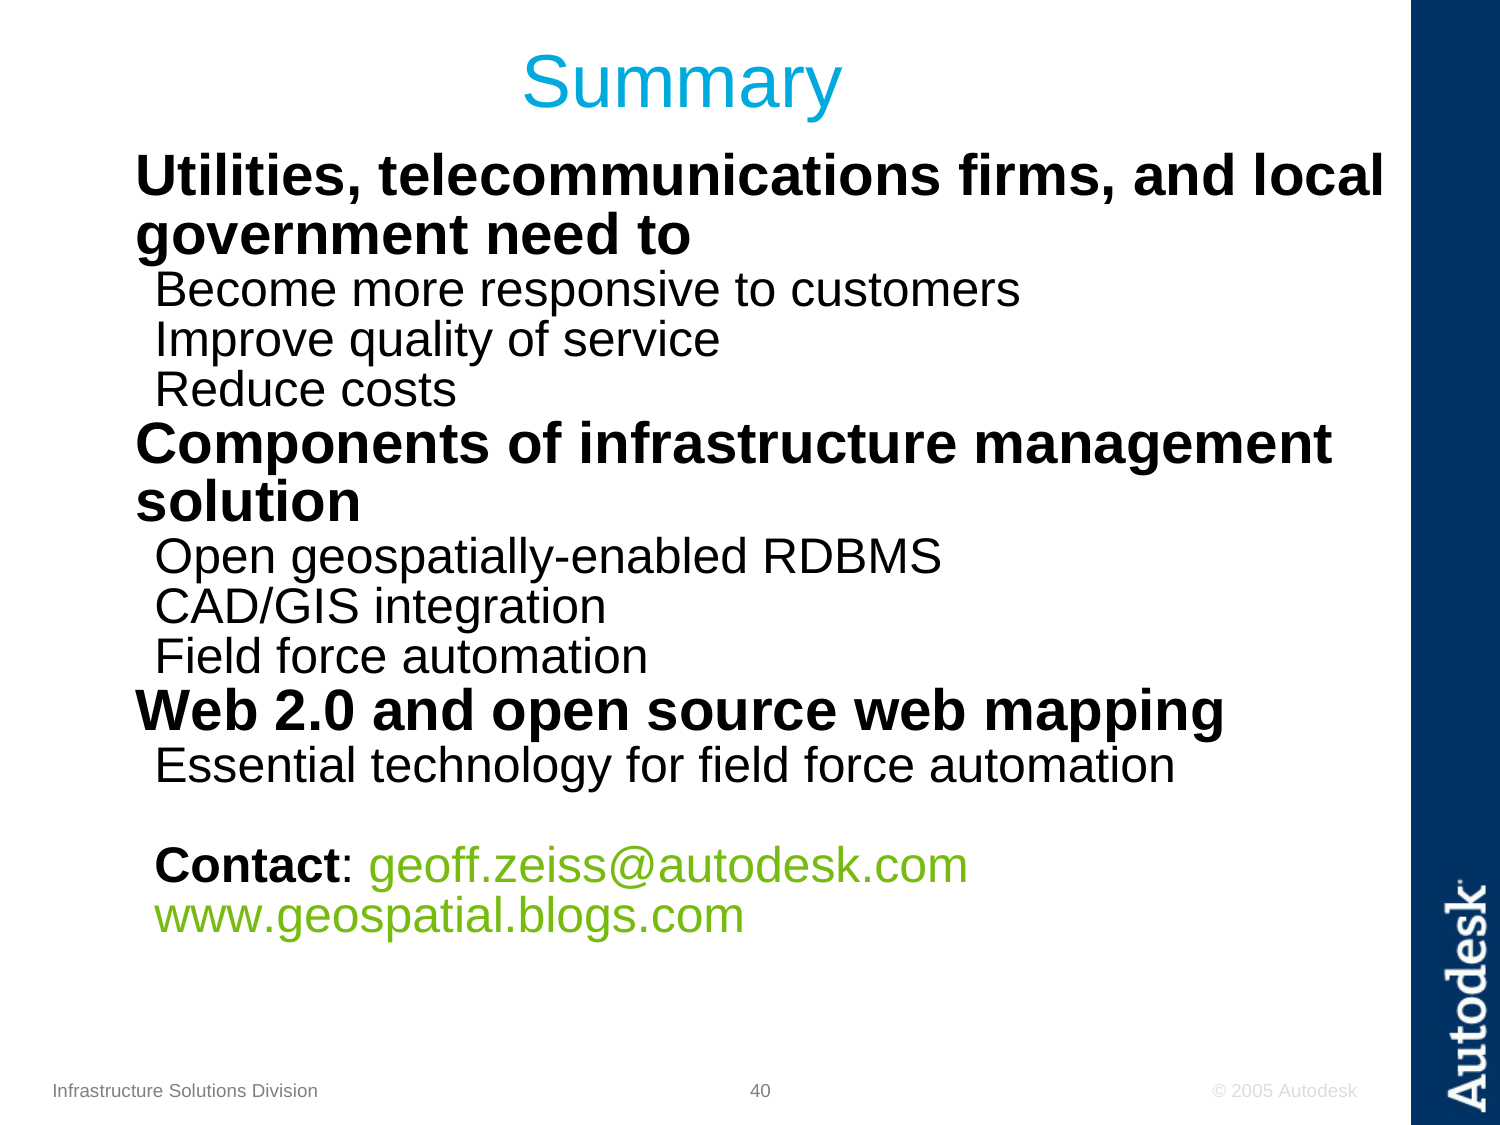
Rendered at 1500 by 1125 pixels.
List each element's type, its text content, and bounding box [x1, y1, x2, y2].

title Summary [52, 22, 1313, 149]
list Utilities, telecommunications firms, and local government need to Become more responsive to customers Improve quality of service Reduce costs Components of infrastructure management solution Open geospatially-enabled RDBMS CAD/GIS integration Field force automation Web 2.0 and open source web mapping Essential technology for field force automation Contact: geoff.zeiss@autodesk.com www.geospatial.blogs.com [135, 148, 1388, 1059]
picture [1411, 0, 1500, 1125]
